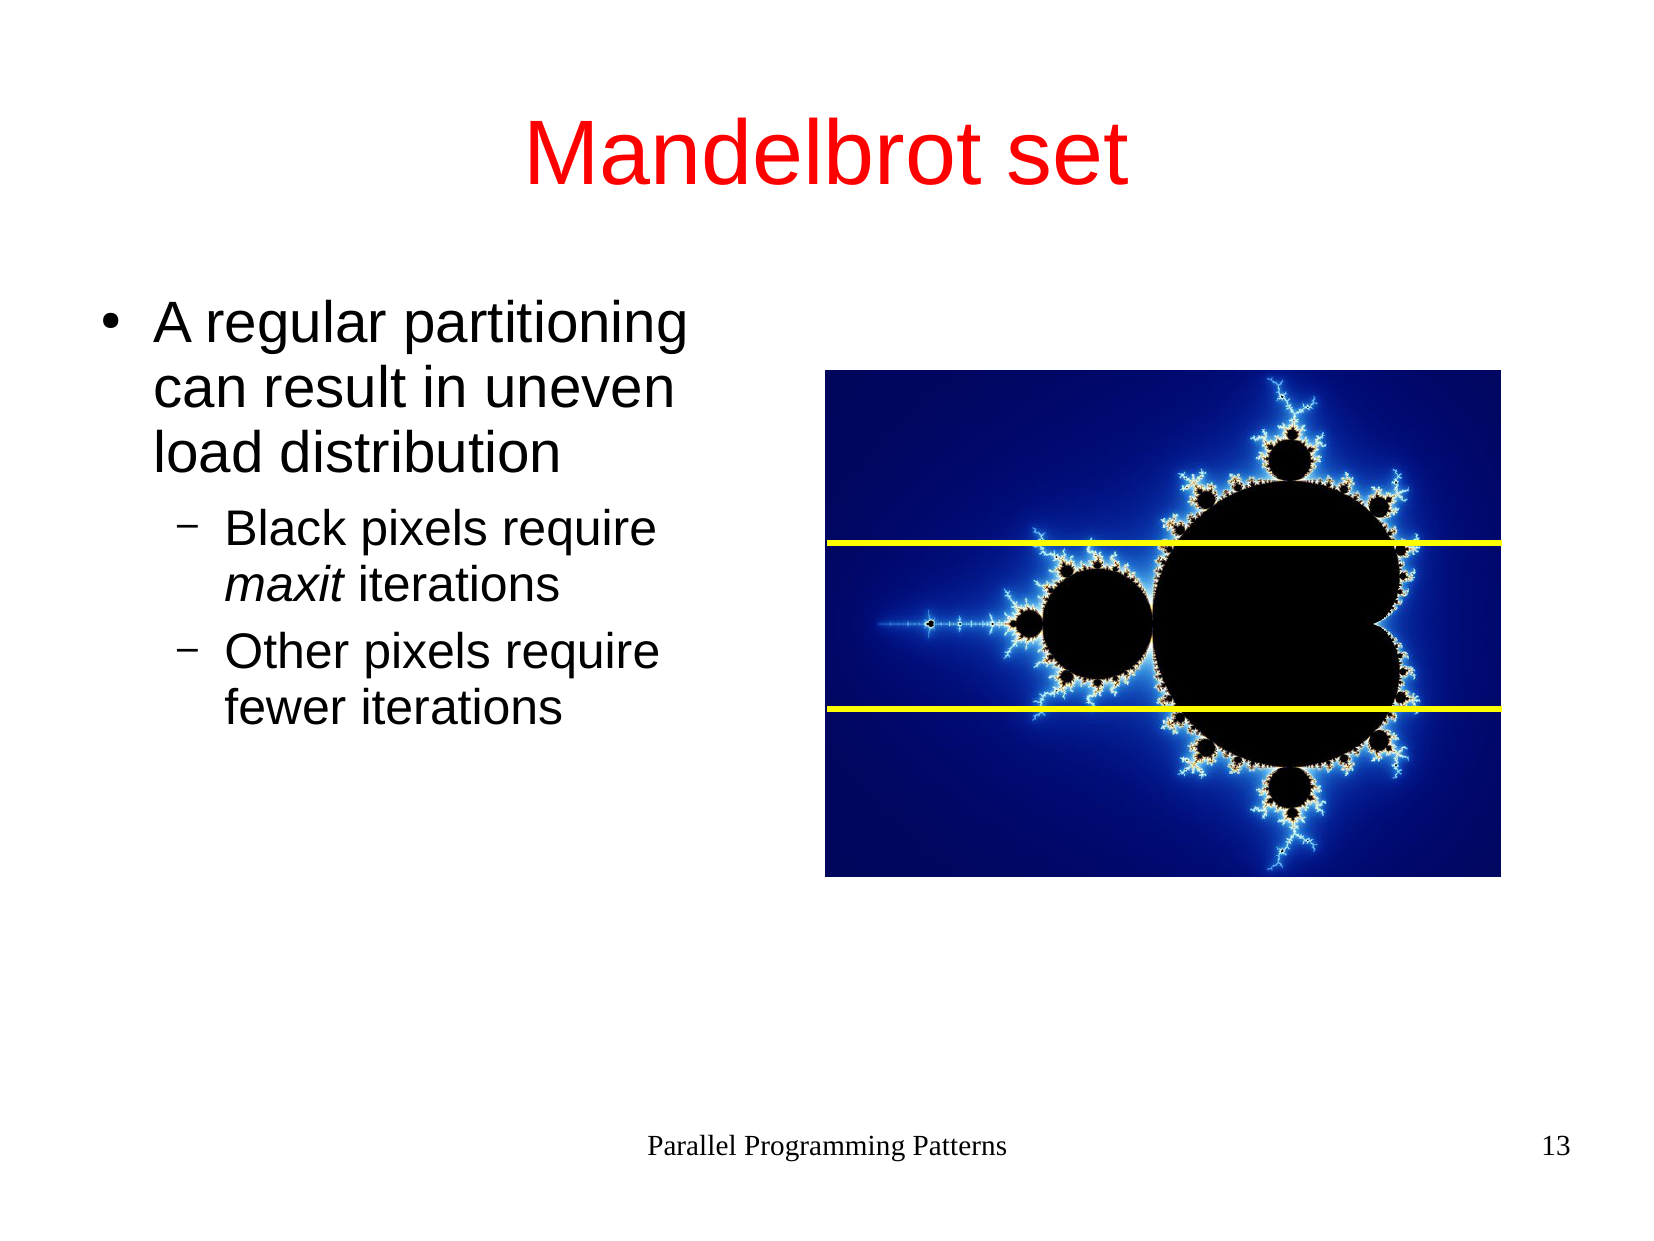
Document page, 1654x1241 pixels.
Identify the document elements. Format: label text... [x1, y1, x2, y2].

title Mandelbrot set [82, 49, 1571, 257]
list A regular partitioning can result in uneven load distribution Black pixels require maxit iterations Other pixels require fewer iterations [82, 290, 788, 1109]
picture [825, 370, 1501, 877]
